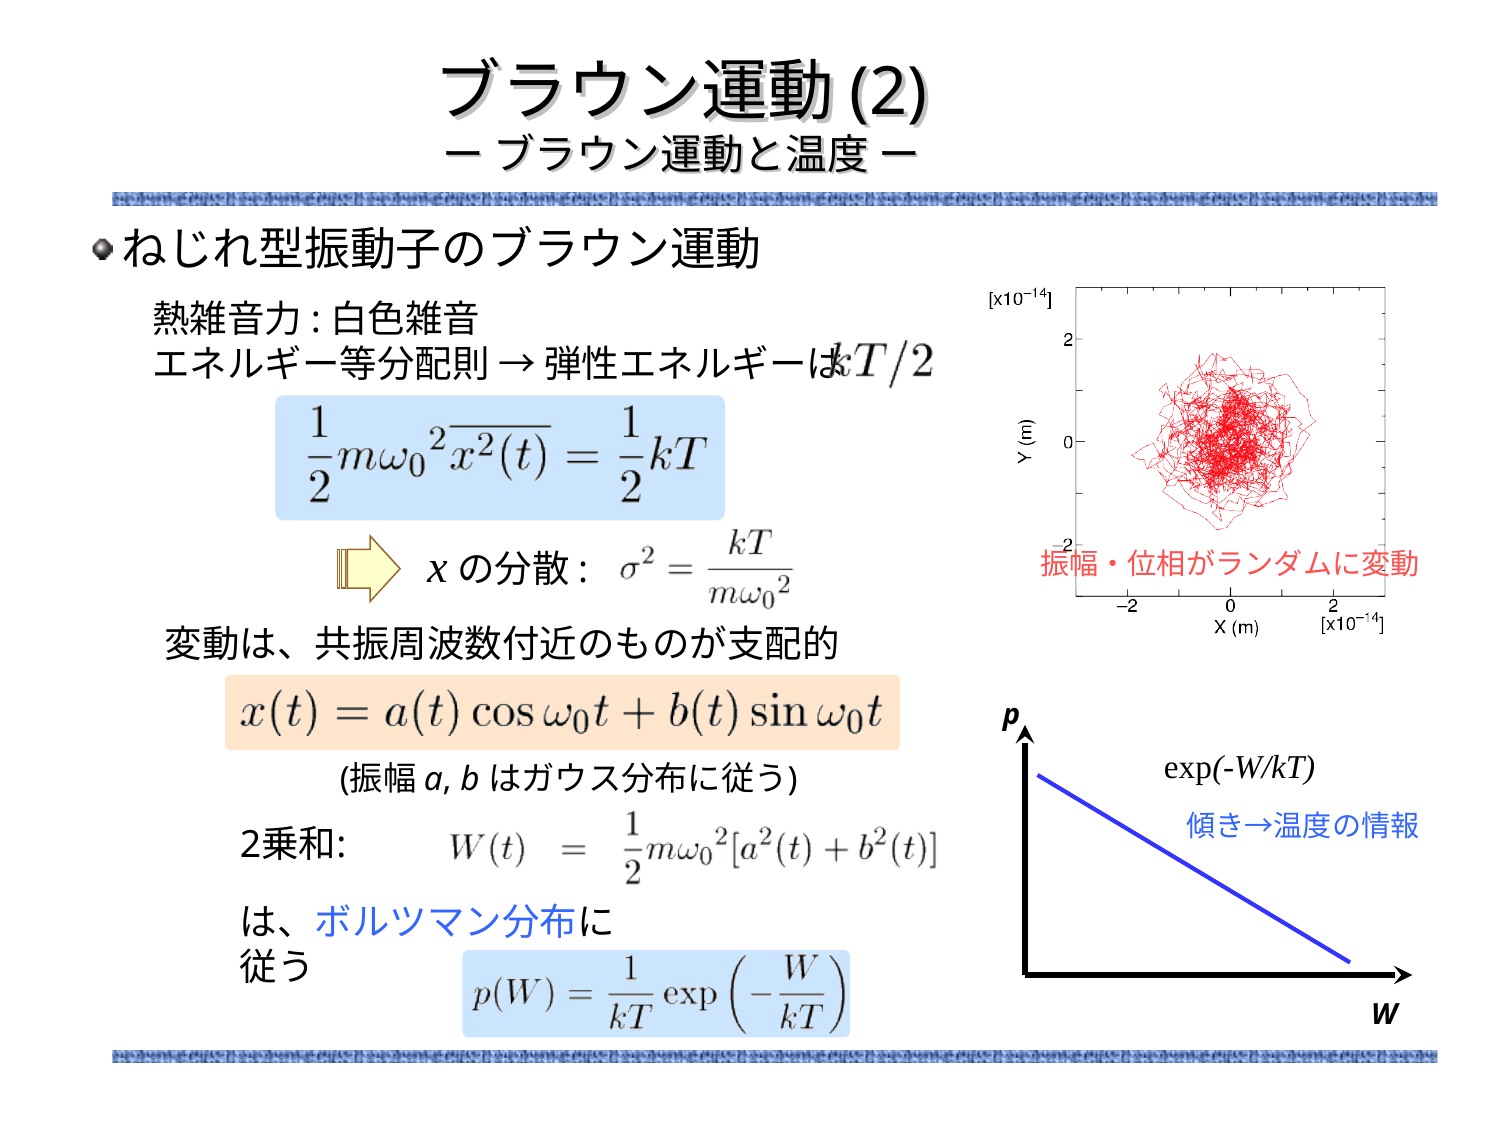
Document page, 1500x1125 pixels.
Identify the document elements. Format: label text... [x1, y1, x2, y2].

text_box 傾き→温度の情報 [1171, 799, 1435, 851]
picture [987, 271, 1401, 638]
text_box exp(-W/kT) [1149, 737, 1331, 793]
title ブラウン運動 (2) ー ブラウン運動と温度 ー [137, 37, 1225, 188]
text_box 振幅・位相がランダムに変動 [1025, 537, 1436, 588]
text_box x の分散 : [412, 529, 612, 600]
chart [437, 806, 941, 888]
list ねじれ型振動子のブラウン運動 [74, 212, 1451, 1025]
picture [112, 1050, 1438, 1063]
picture [112, 192, 1438, 206]
text_box p [988, 687, 1036, 738]
text_box [341, 549, 345, 588]
chart [300, 395, 710, 508]
text_box 2乗和: [225, 812, 663, 873]
chart [612, 523, 799, 612]
chart [240, 685, 888, 736]
text_box (振幅 a, b はガウス分布に従う) [324, 749, 876, 806]
chart [823, 337, 938, 391]
chart [464, 950, 850, 1038]
text_box は、ボルツマン分布に従う [225, 889, 663, 996]
text_box [347, 535, 401, 602]
text_box [225, 675, 901, 751]
text_box 変動は、共振周波数付近のものが支配的 [150, 612, 913, 673]
text_box W [1356, 987, 1413, 1038]
text_box 熱雑音力 : 白色雑音 エネルギー等分配則 → 弾性エネルギーは [137, 287, 901, 393]
